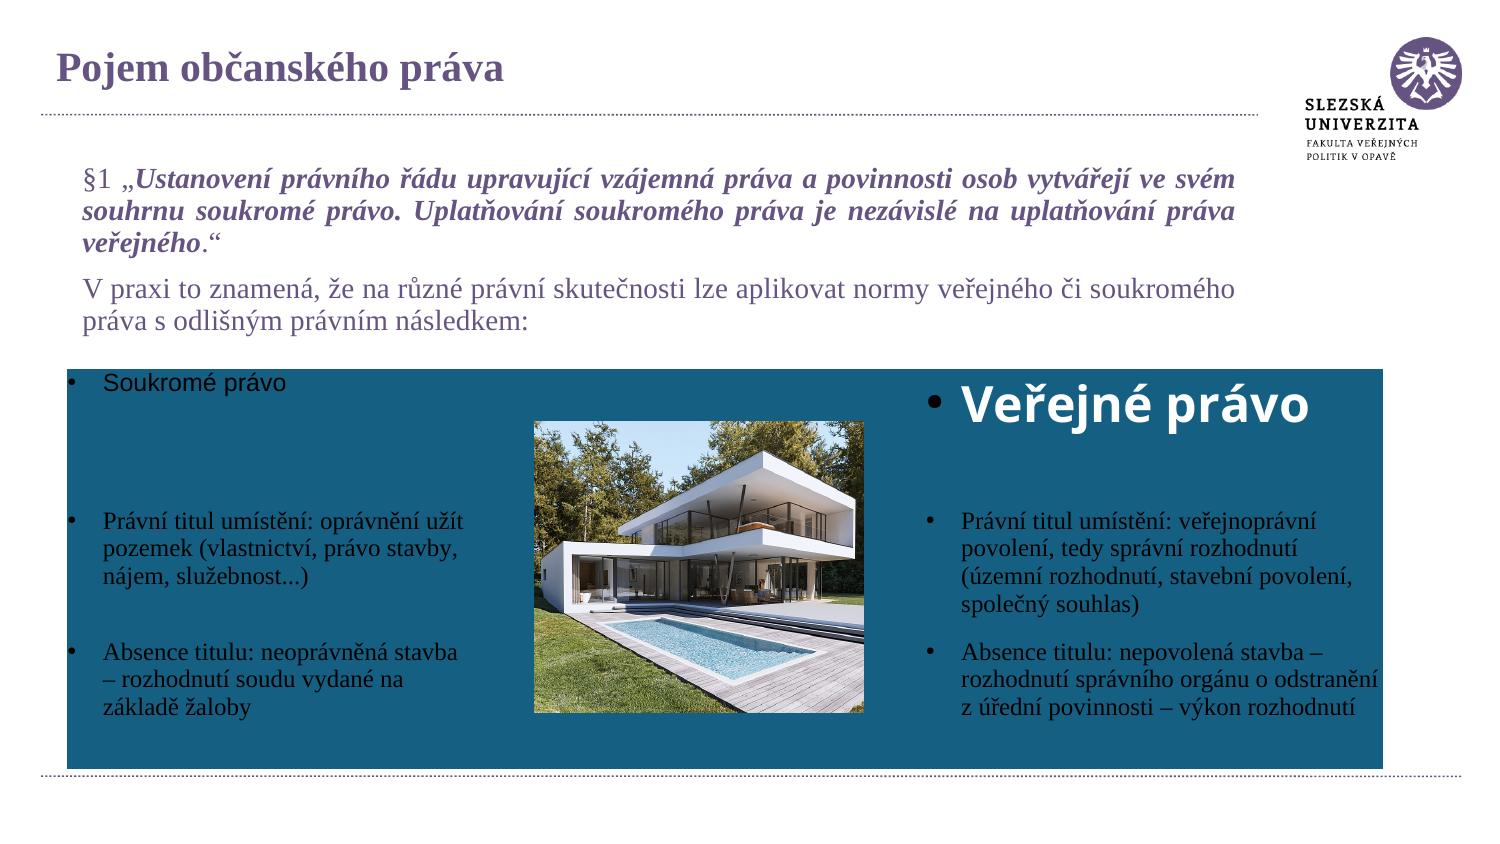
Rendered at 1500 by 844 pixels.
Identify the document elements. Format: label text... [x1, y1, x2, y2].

table_cell Absence titulu: nepovolená stavba – rozhodnutí správního orgánu o odstranění z úřední povinnosti – výkon rozhodnutí [926, 638, 1383, 769]
table_cell Absence titulu: neoprávněná stavba – rozhodnutí soudu vydané na základě žaloby [67, 638, 469, 769]
text_box §1 „Ustanovení právního řádu upravující vzájemná práva a povinnosti osob vytvářejí ve svém souhrnu soukromé právo. Uplatňování soukromého práva je nezávislé na uplatňování práva veřejného.“ V praxi to znamená, že na různé právní skutečnosti lze aplikovat normy veřejného či soukromého práva s odlišným právním následkem: [67, 154, 1292, 369]
picture [534, 421, 864, 713]
table_cell Právní titul umístění: veřejnoprávní povolení, tedy správní rozhodnutí (územní rozhodnutí, stavební povolení, společný souhlas) [926, 507, 1383, 638]
table_header [469, 369, 926, 769]
table_header Soukromé právo [67, 369, 469, 507]
title Pojem občanského práva [41, 32, 786, 116]
table_header Veřejné právo [926, 369, 1383, 507]
table_cell Právní titul umístění: oprávnění užít pozemek (vlastnictví, právo stavby, nájem, služebnost...) [67, 507, 469, 638]
